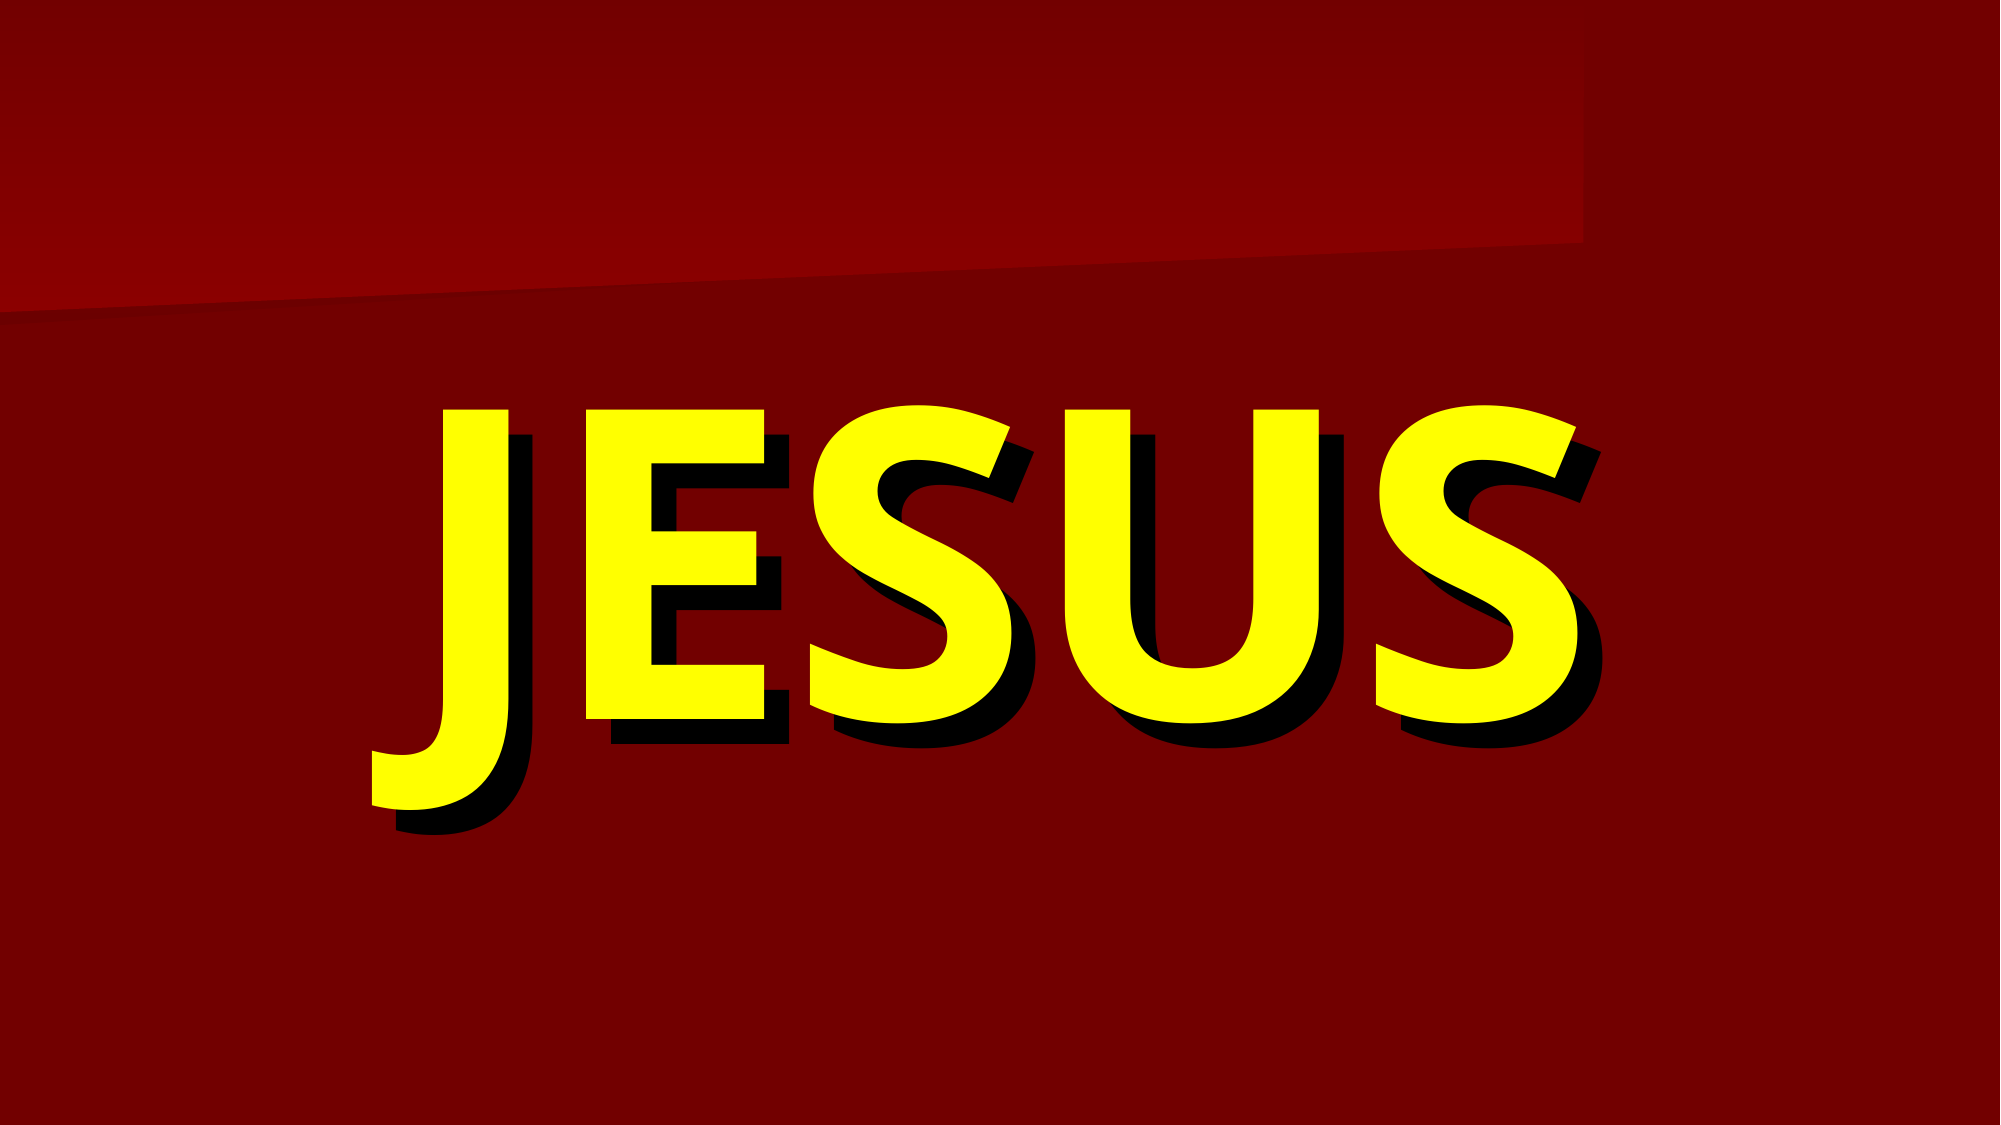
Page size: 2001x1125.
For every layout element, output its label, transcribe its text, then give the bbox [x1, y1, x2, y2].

title JESUS [249, 278, 1750, 847]
